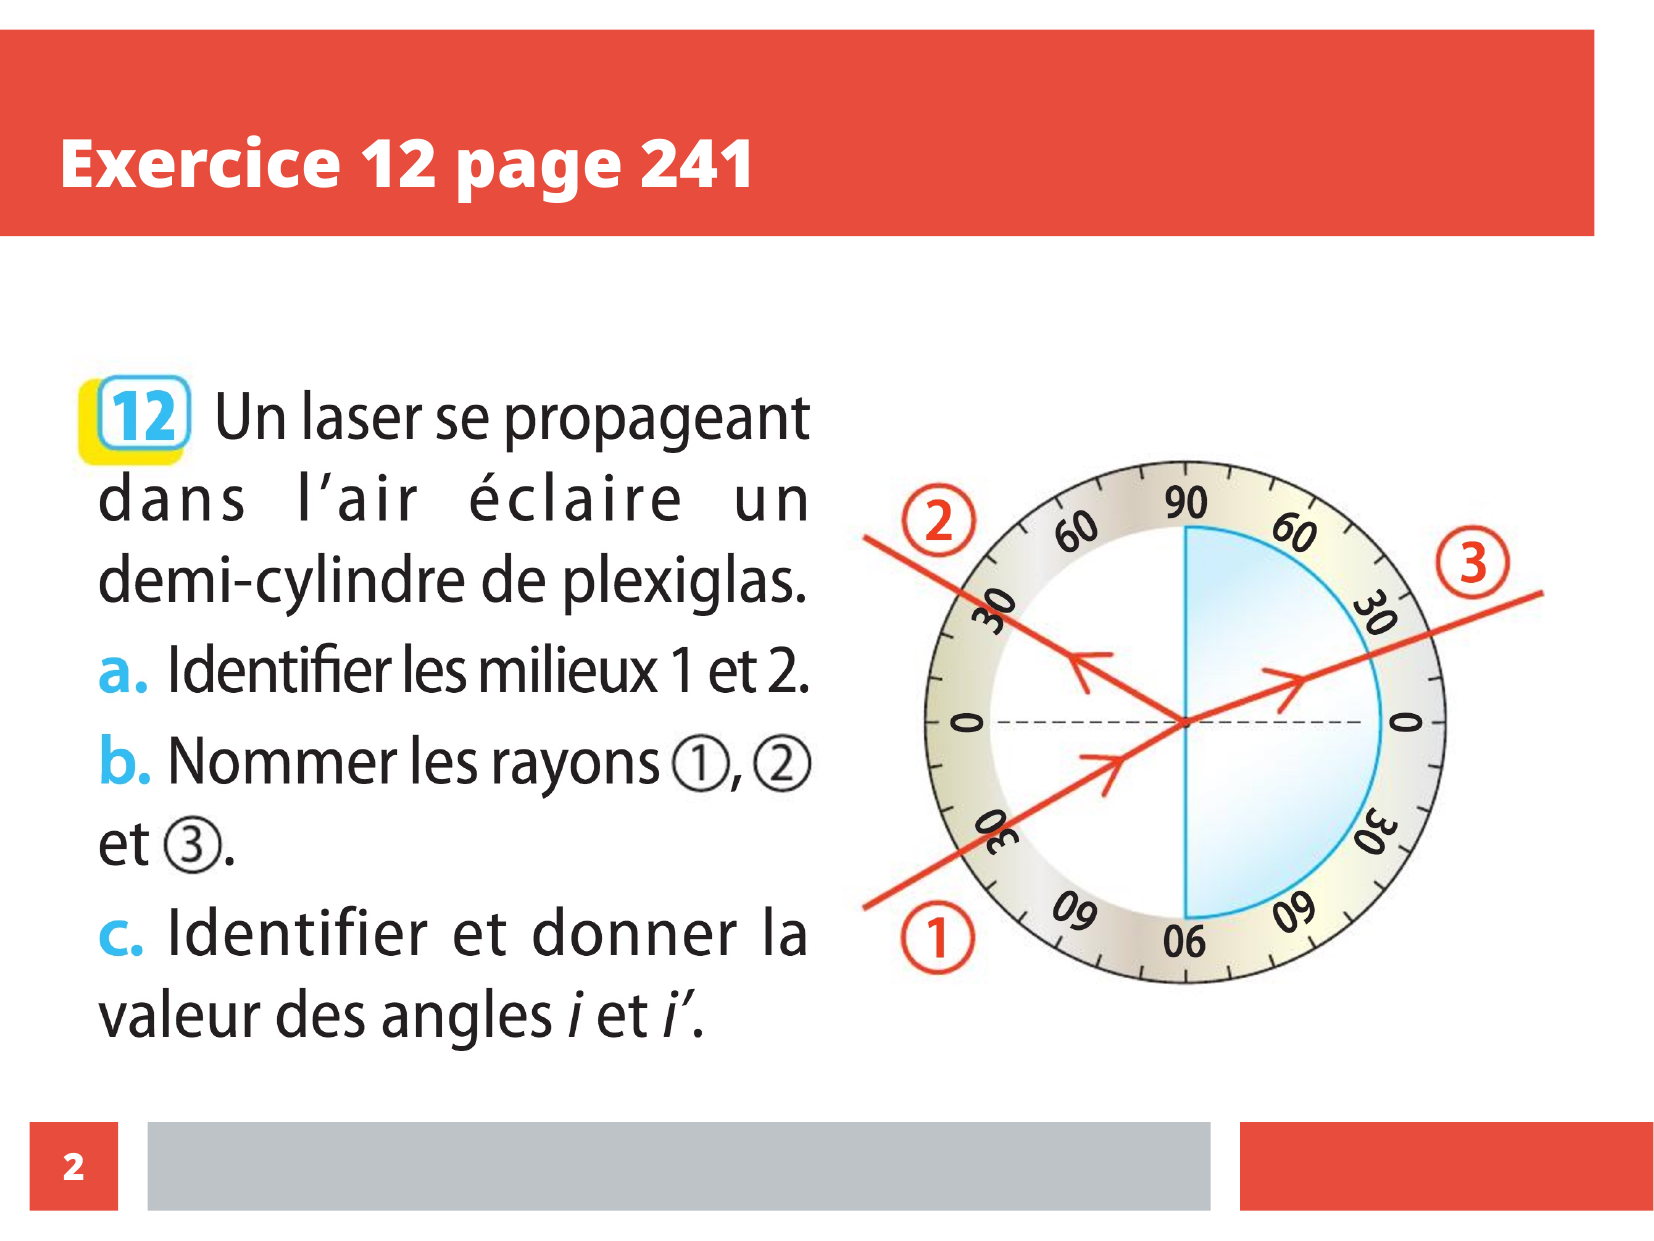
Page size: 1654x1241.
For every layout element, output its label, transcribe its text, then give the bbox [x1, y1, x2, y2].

title Exercice 12 page 241 [59, 59, 1595, 207]
picture [59, 346, 1565, 1071]
